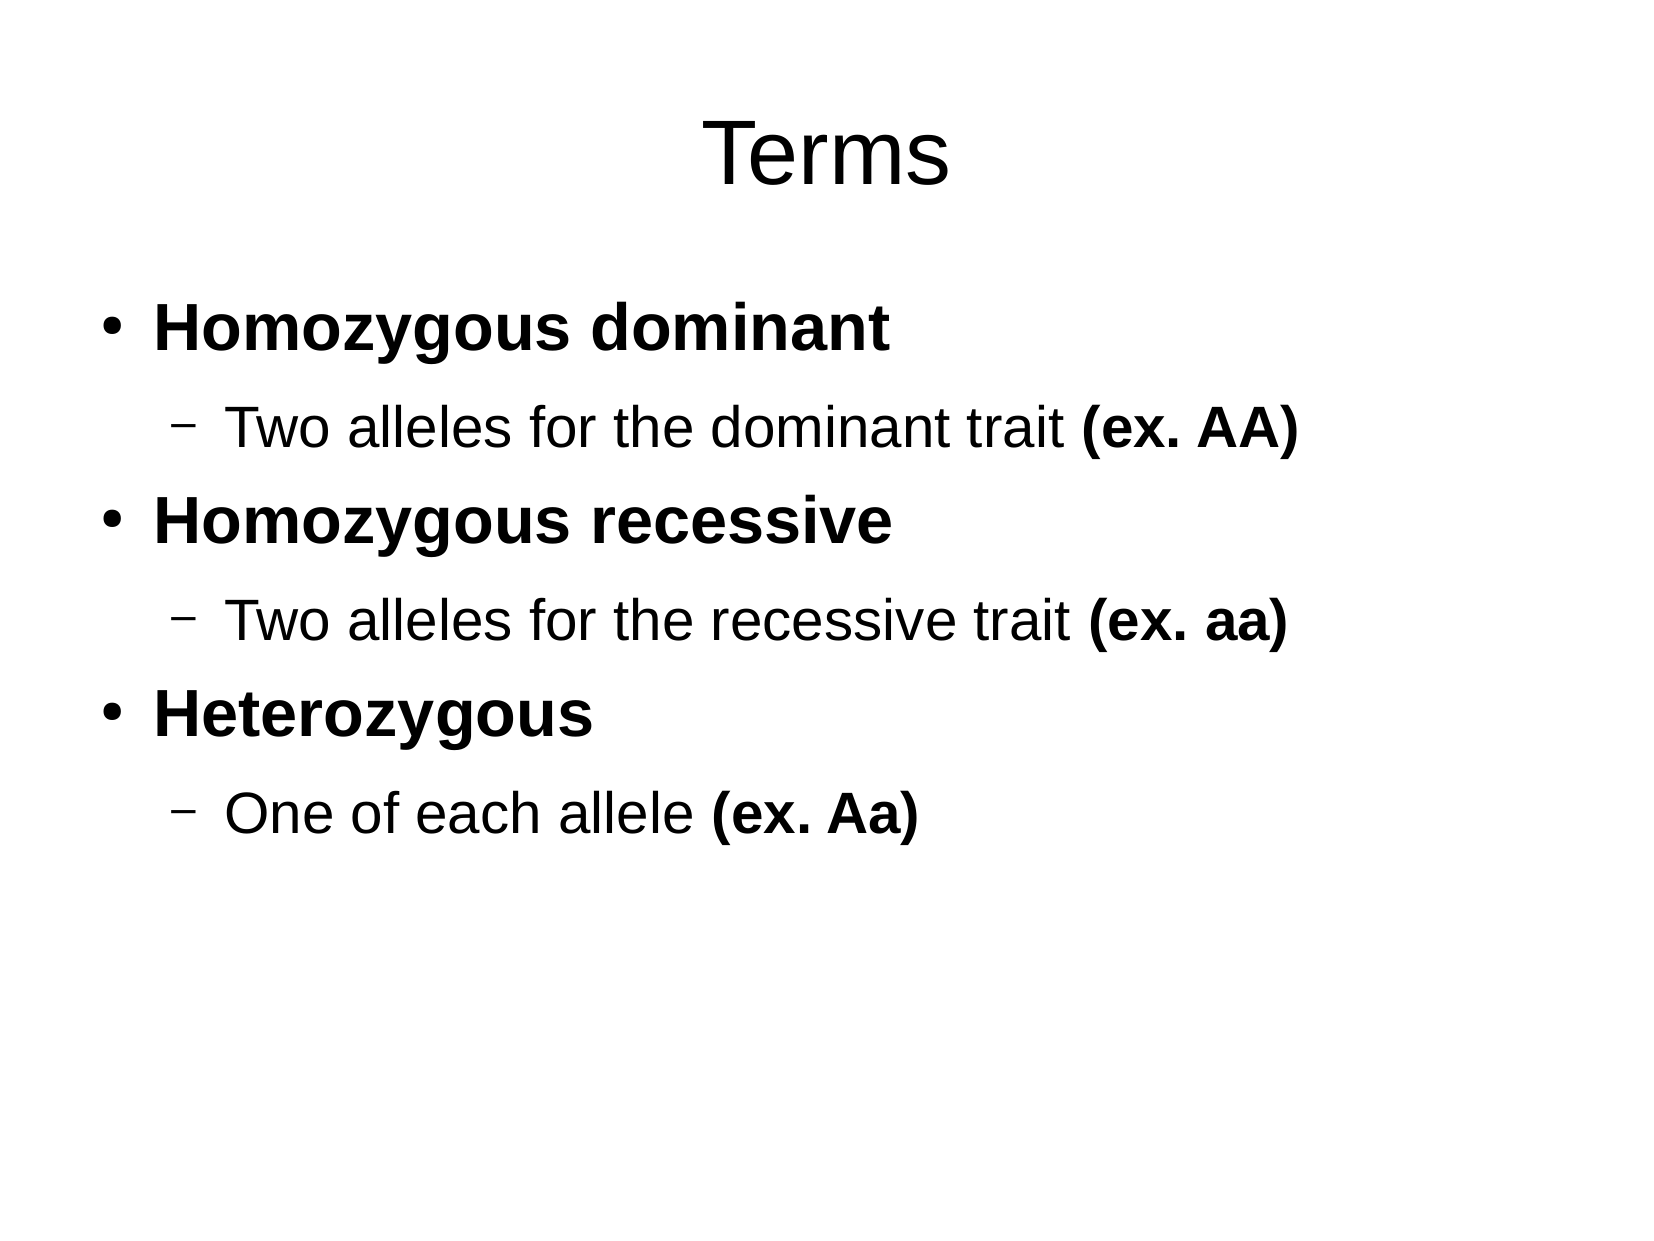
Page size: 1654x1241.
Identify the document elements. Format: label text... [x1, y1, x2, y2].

title Terms [82, 49, 1571, 257]
list Homozygous dominant Two alleles for the dominant trait (ex. AA) Homozygous recessive Two alleles for the recessive trait (ex. aa) Heterozygous One of each allele (ex. Aa) [82, 290, 1571, 1010]
